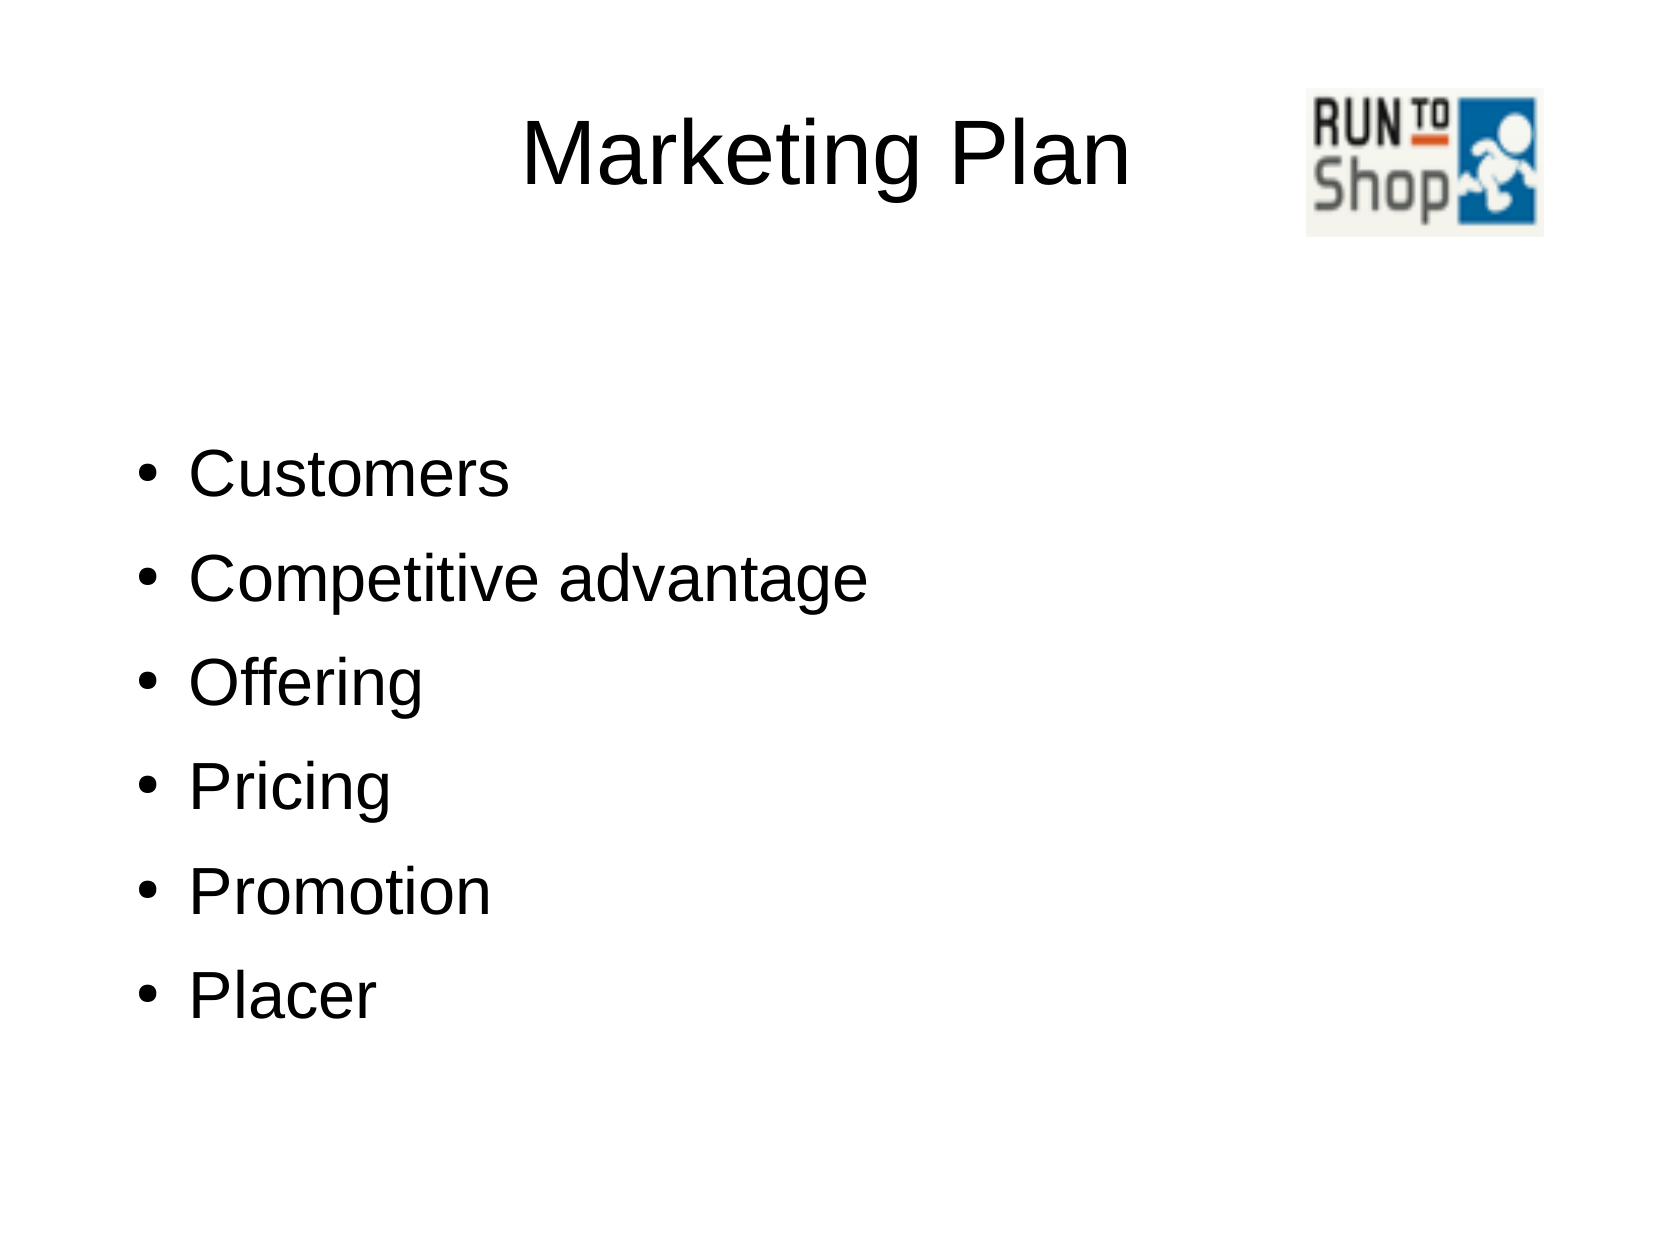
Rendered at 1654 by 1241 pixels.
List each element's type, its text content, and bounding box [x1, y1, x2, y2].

picture [1306, 88, 1544, 237]
list Customers Competitive advantage Offering Pricing Promotion Placer [118, 436, 1607, 1033]
title Marketing Plan [82, 49, 1571, 257]
